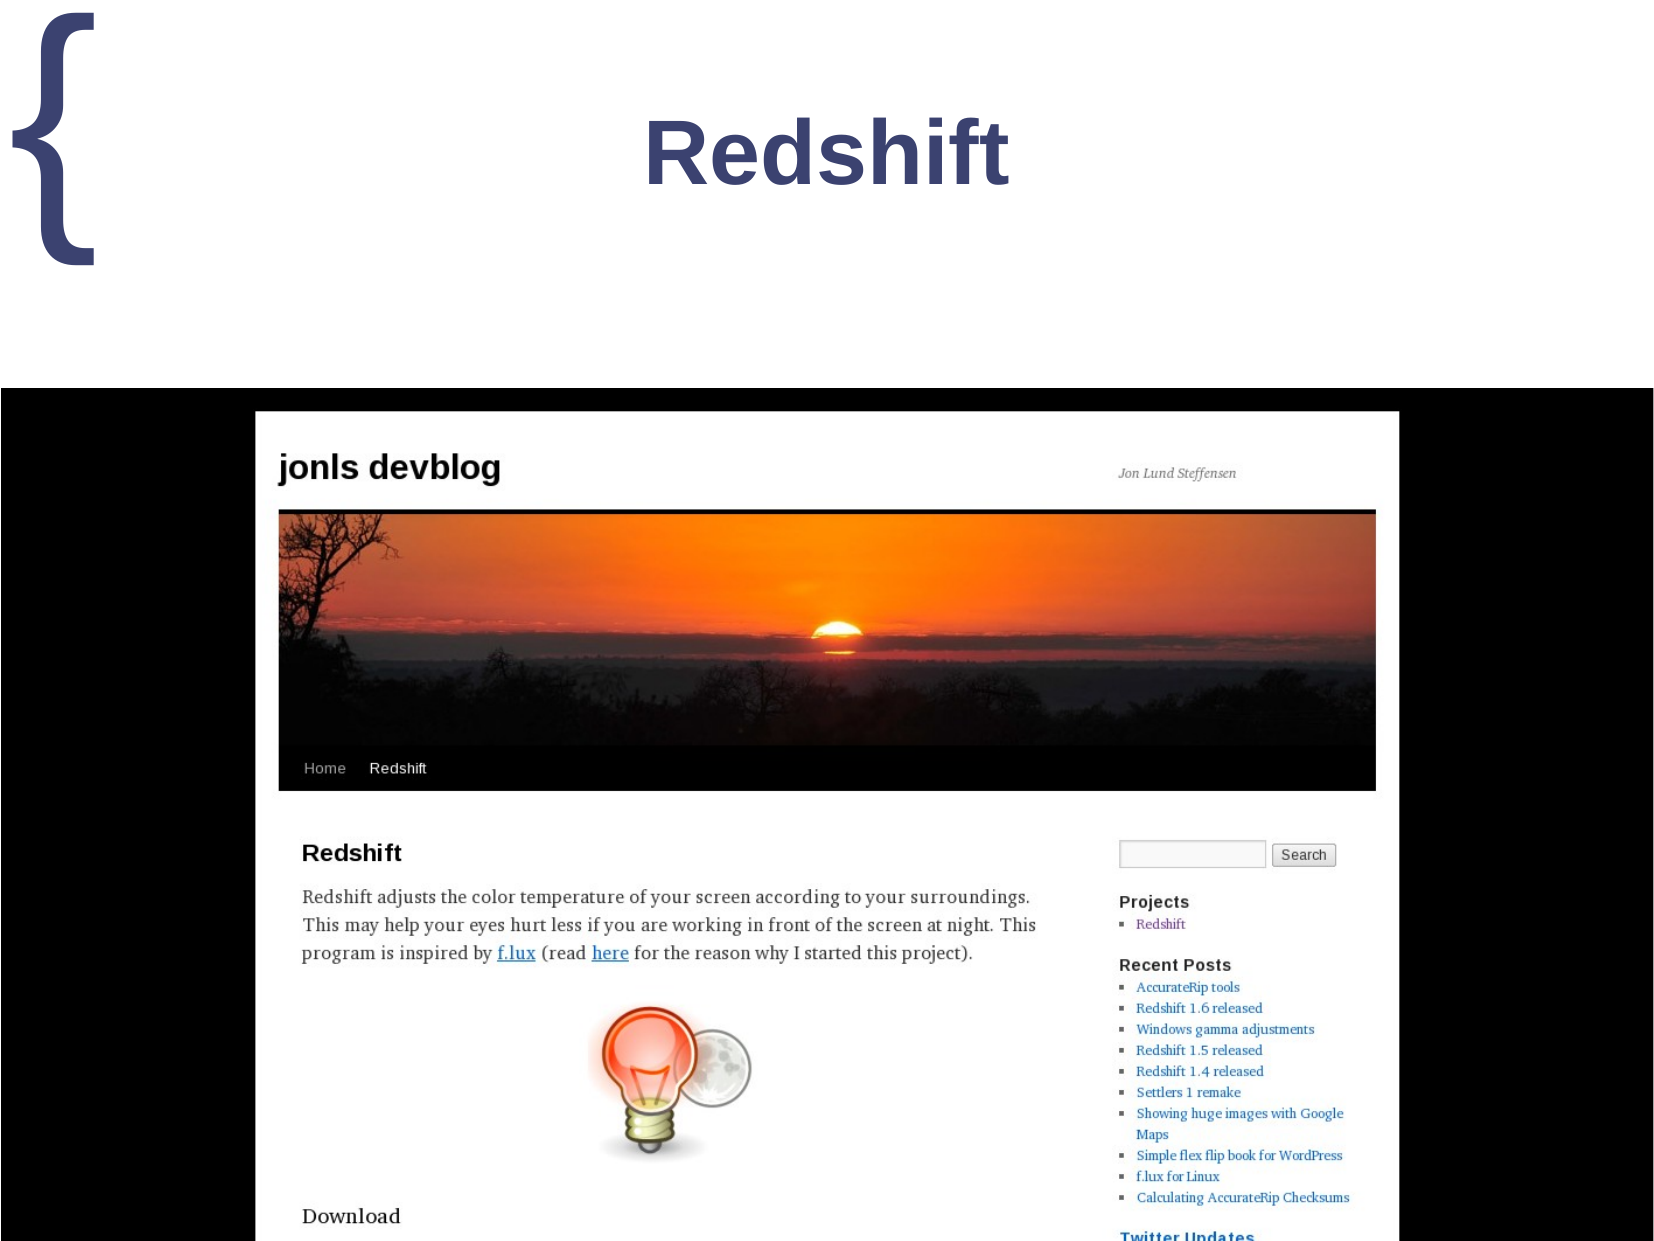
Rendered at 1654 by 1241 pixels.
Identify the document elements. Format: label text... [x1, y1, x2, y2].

picture [1, 388, 1654, 1241]
title Redshift [82, 56, 1571, 250]
